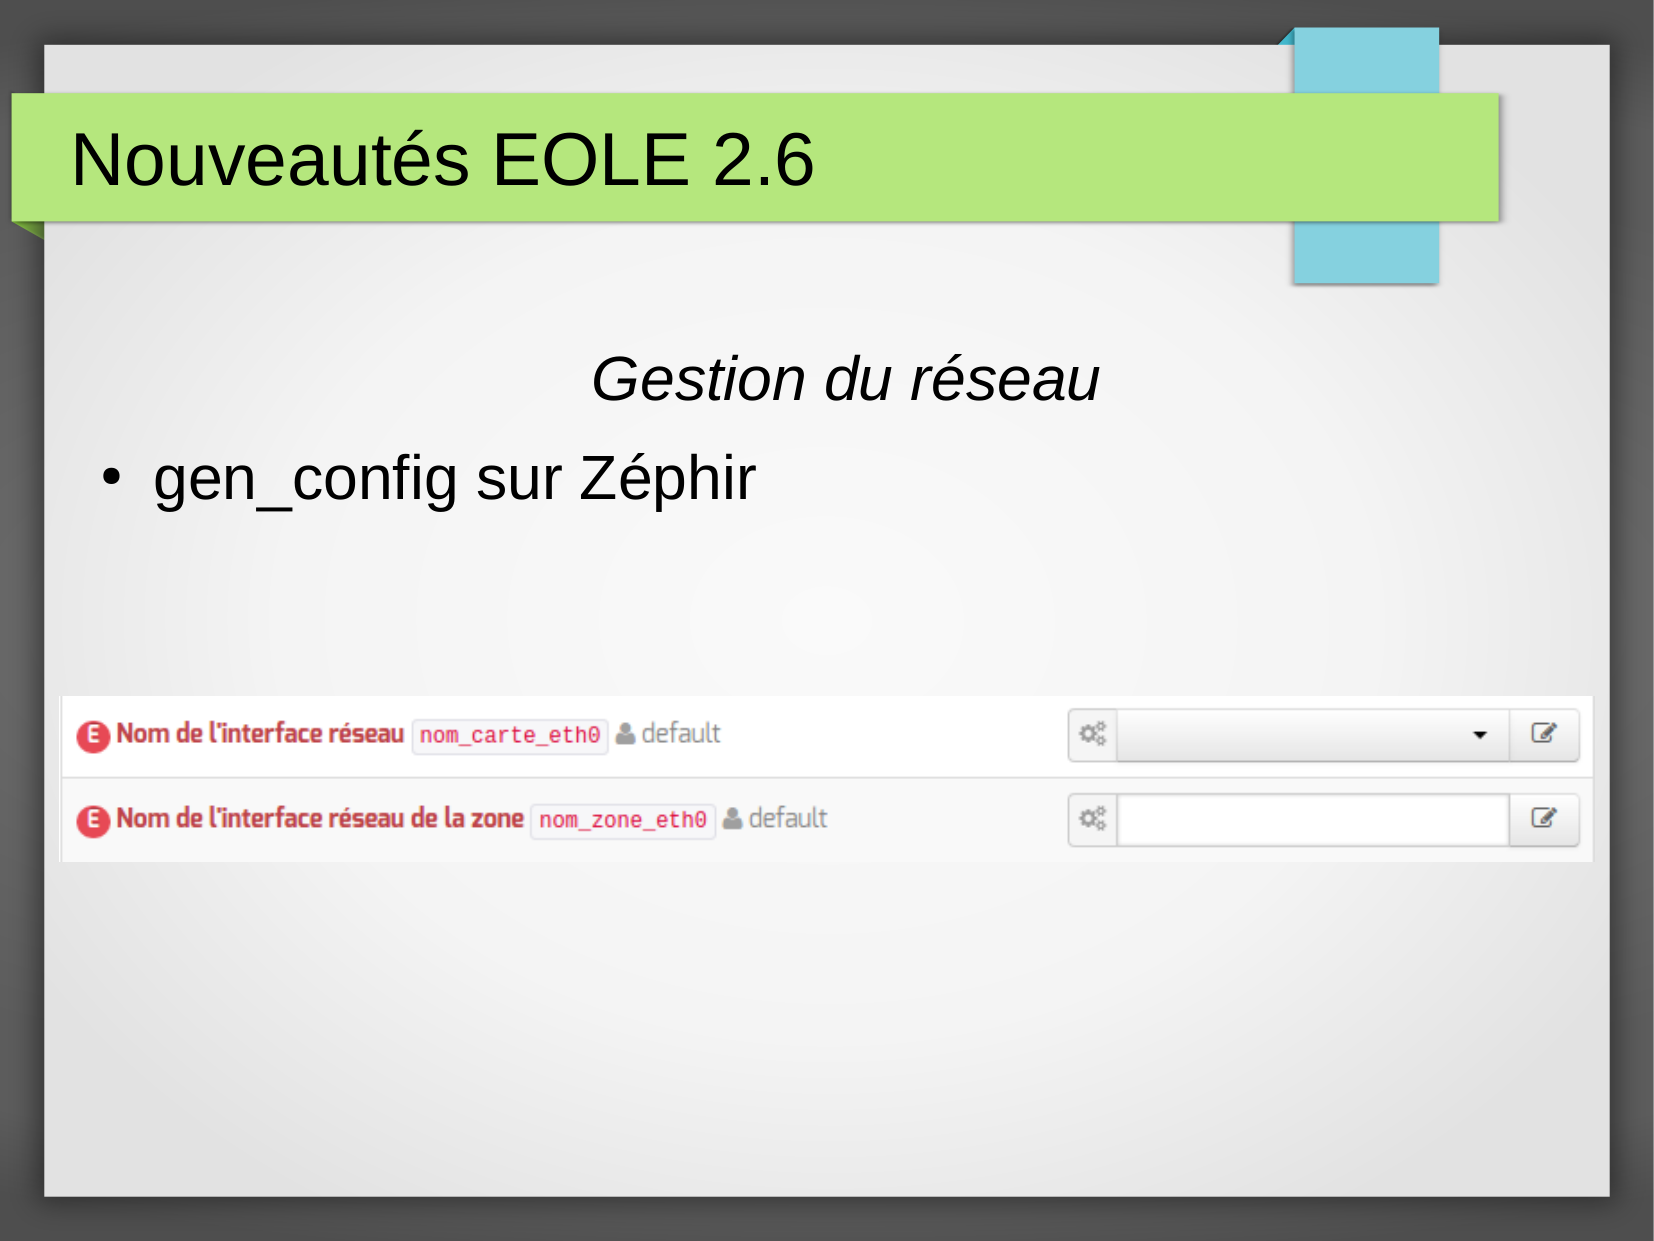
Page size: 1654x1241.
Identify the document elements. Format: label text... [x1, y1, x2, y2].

list Gestion du réseau gen_config sur Zéphir [82, 343, 1538, 544]
picture [0, 0, 1654, 1241]
title Nouveautés EOLE 2.6 [70, 75, 1252, 244]
